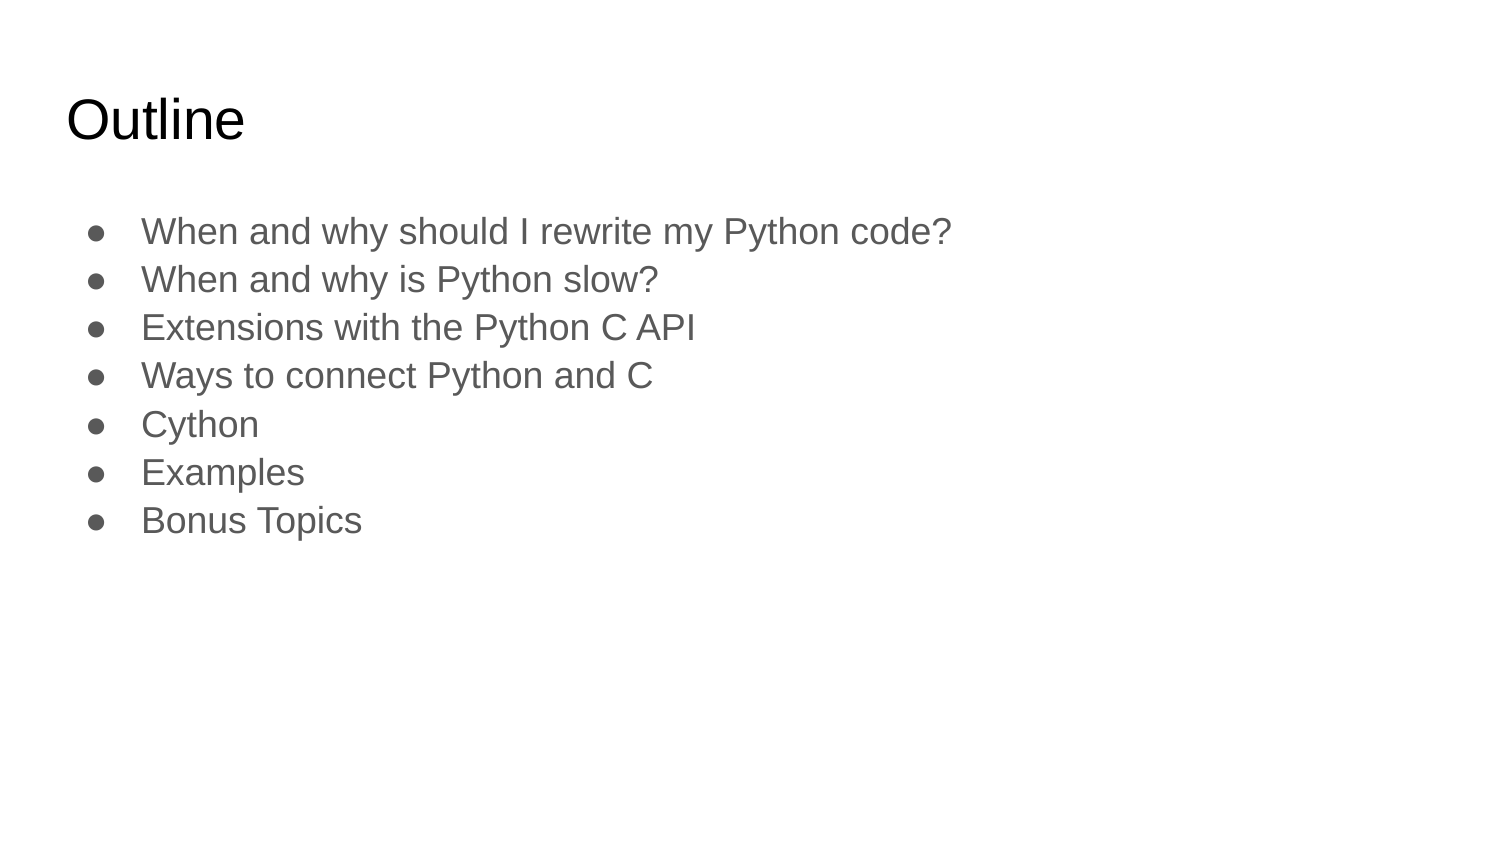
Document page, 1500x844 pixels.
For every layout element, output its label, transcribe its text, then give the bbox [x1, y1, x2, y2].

title Outline [51, 72, 1449, 167]
list When and why should I rewrite my Python code? When and why is Python slow? Extensions with the Python C API Ways to connect Python and C Cython Examples Bonus Topics [51, 189, 1449, 750]
